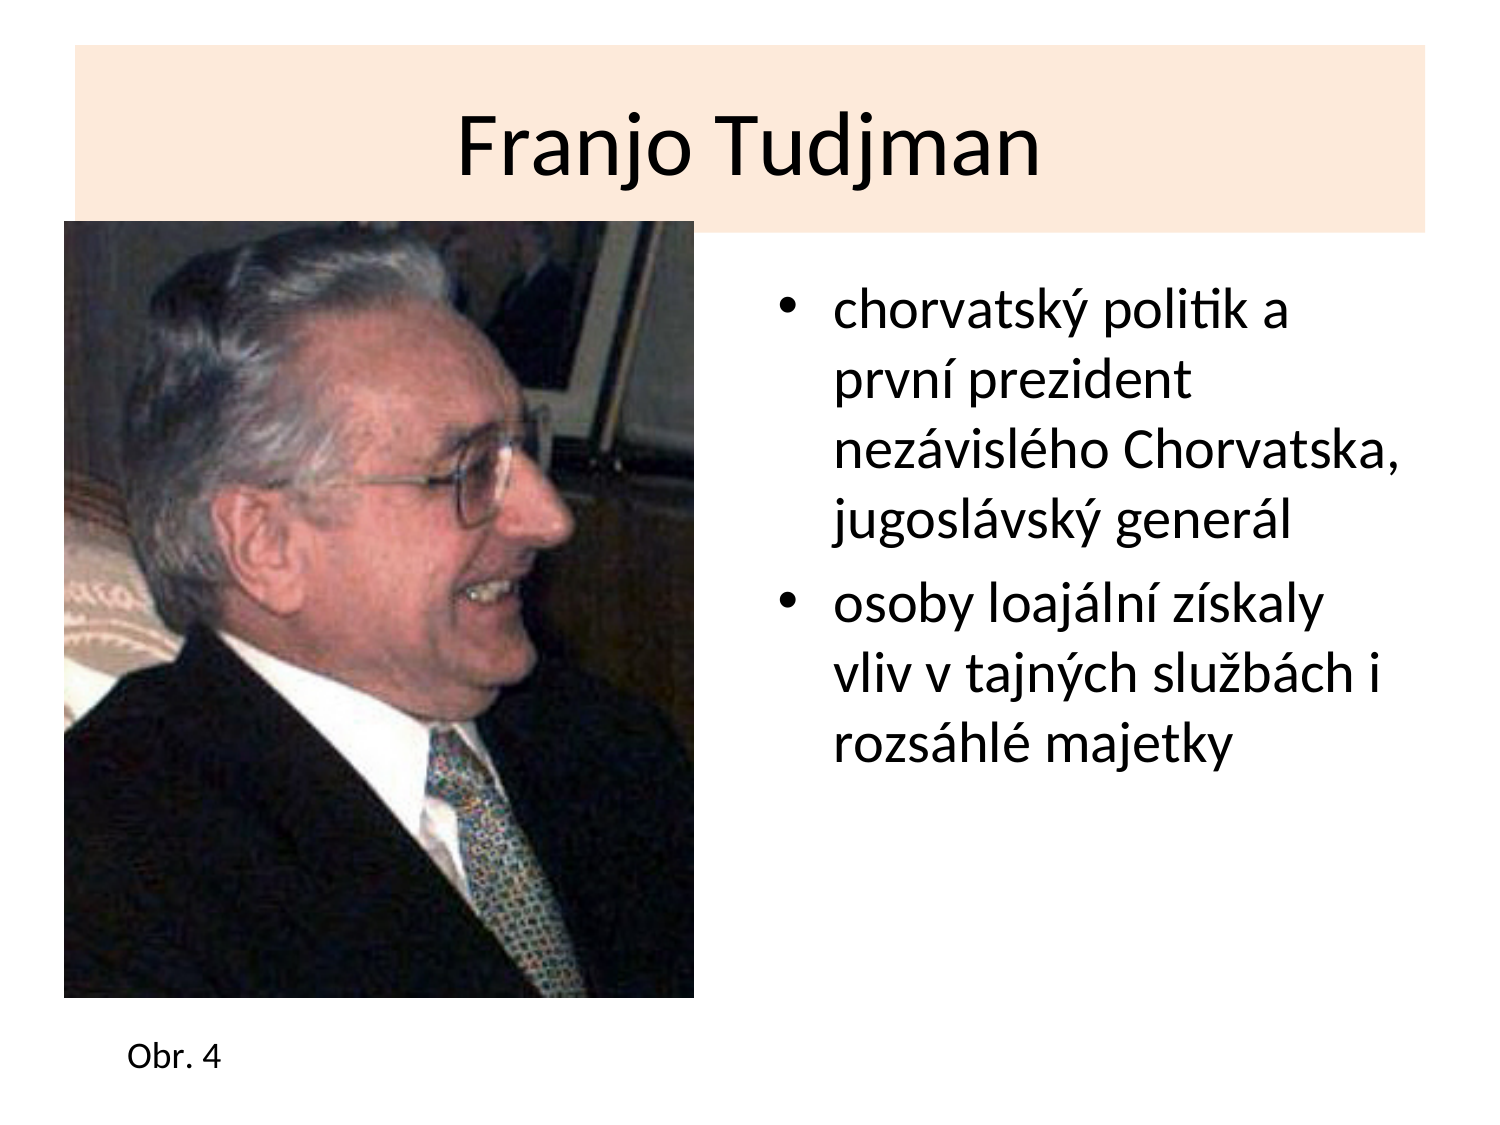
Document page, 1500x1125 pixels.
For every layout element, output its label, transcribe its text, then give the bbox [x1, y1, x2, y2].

title Franjo Tudjman [75, 45, 1426, 233]
text_box [64, 221, 694, 998]
text_box Obr. 4 [112, 1023, 254, 1125]
list chorvatský politik a první prezident nezávislého Chorvatska, jugoslávský generál osoby loajální získaly vliv v tajných službách i rozsáhlé majetky [762, 262, 1426, 1006]
